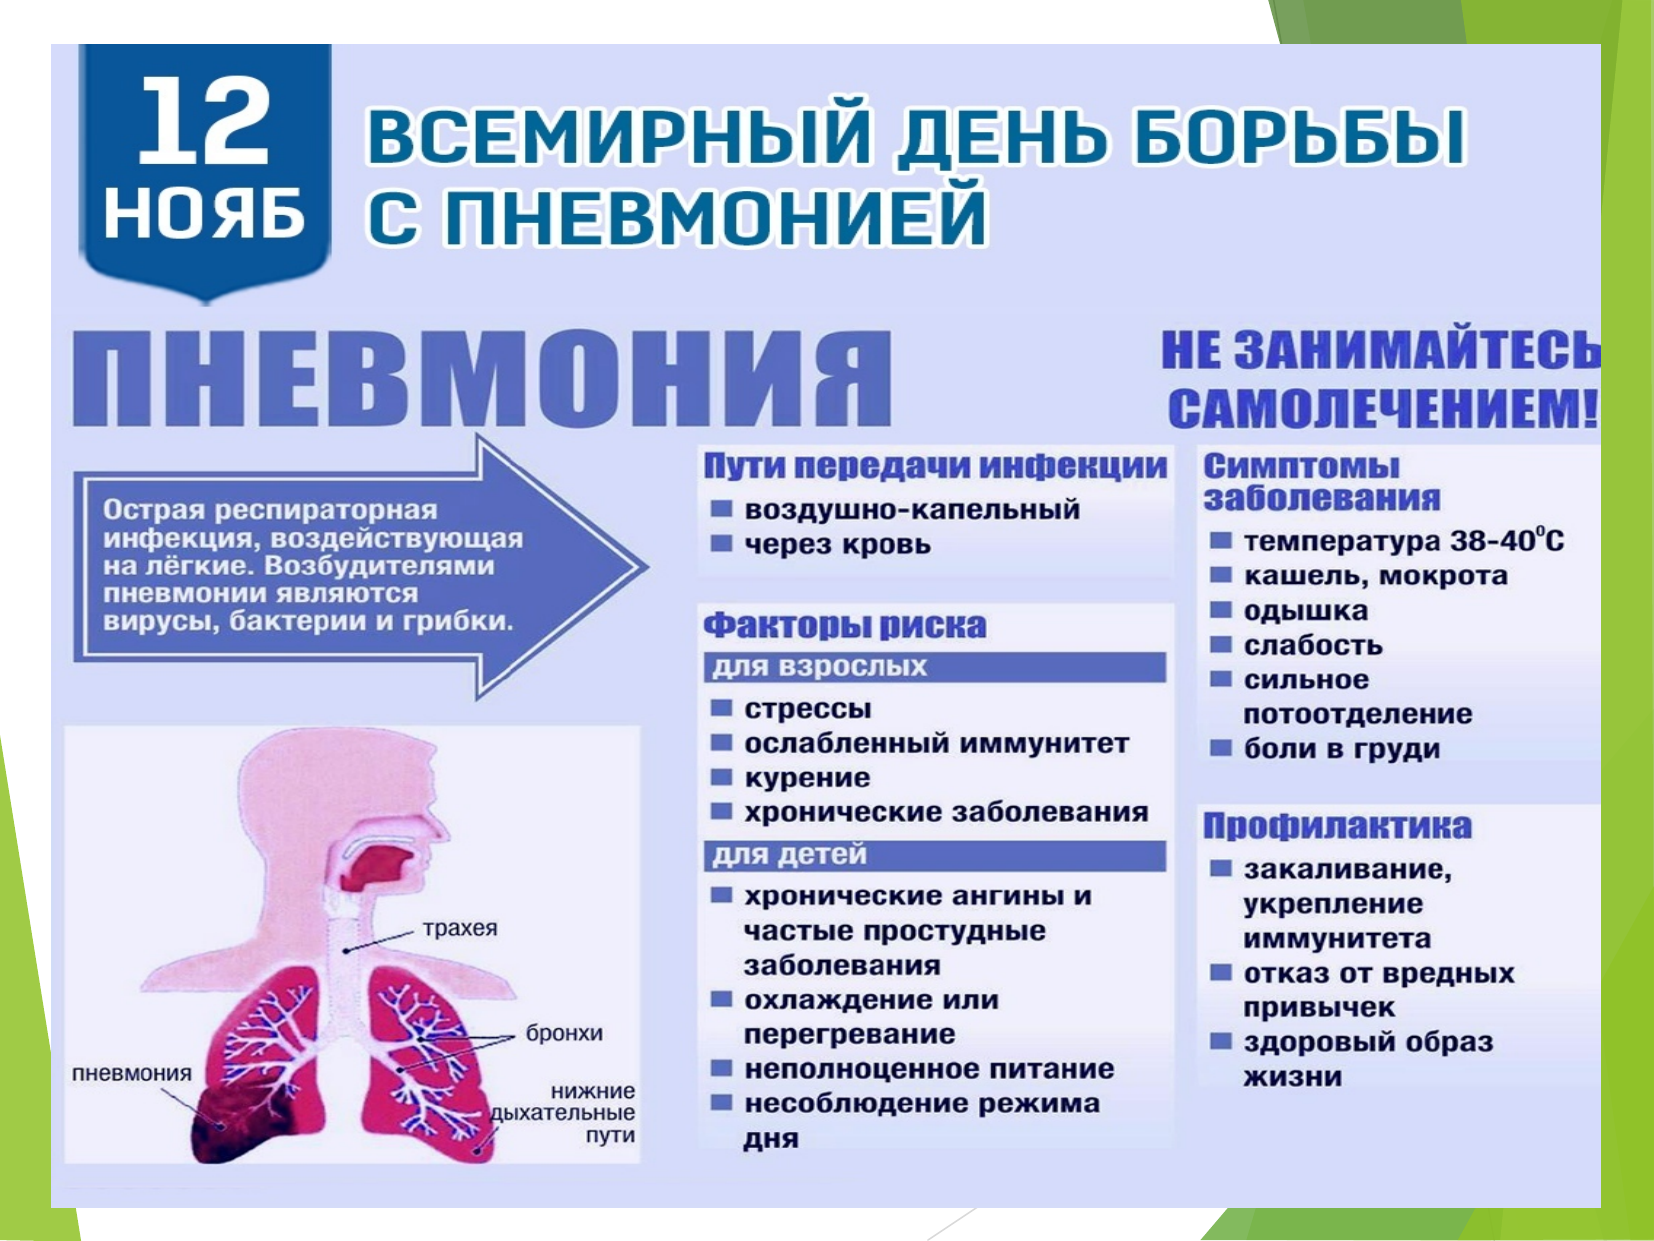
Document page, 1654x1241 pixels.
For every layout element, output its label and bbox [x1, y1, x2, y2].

picture [51, 44, 1601, 1208]
